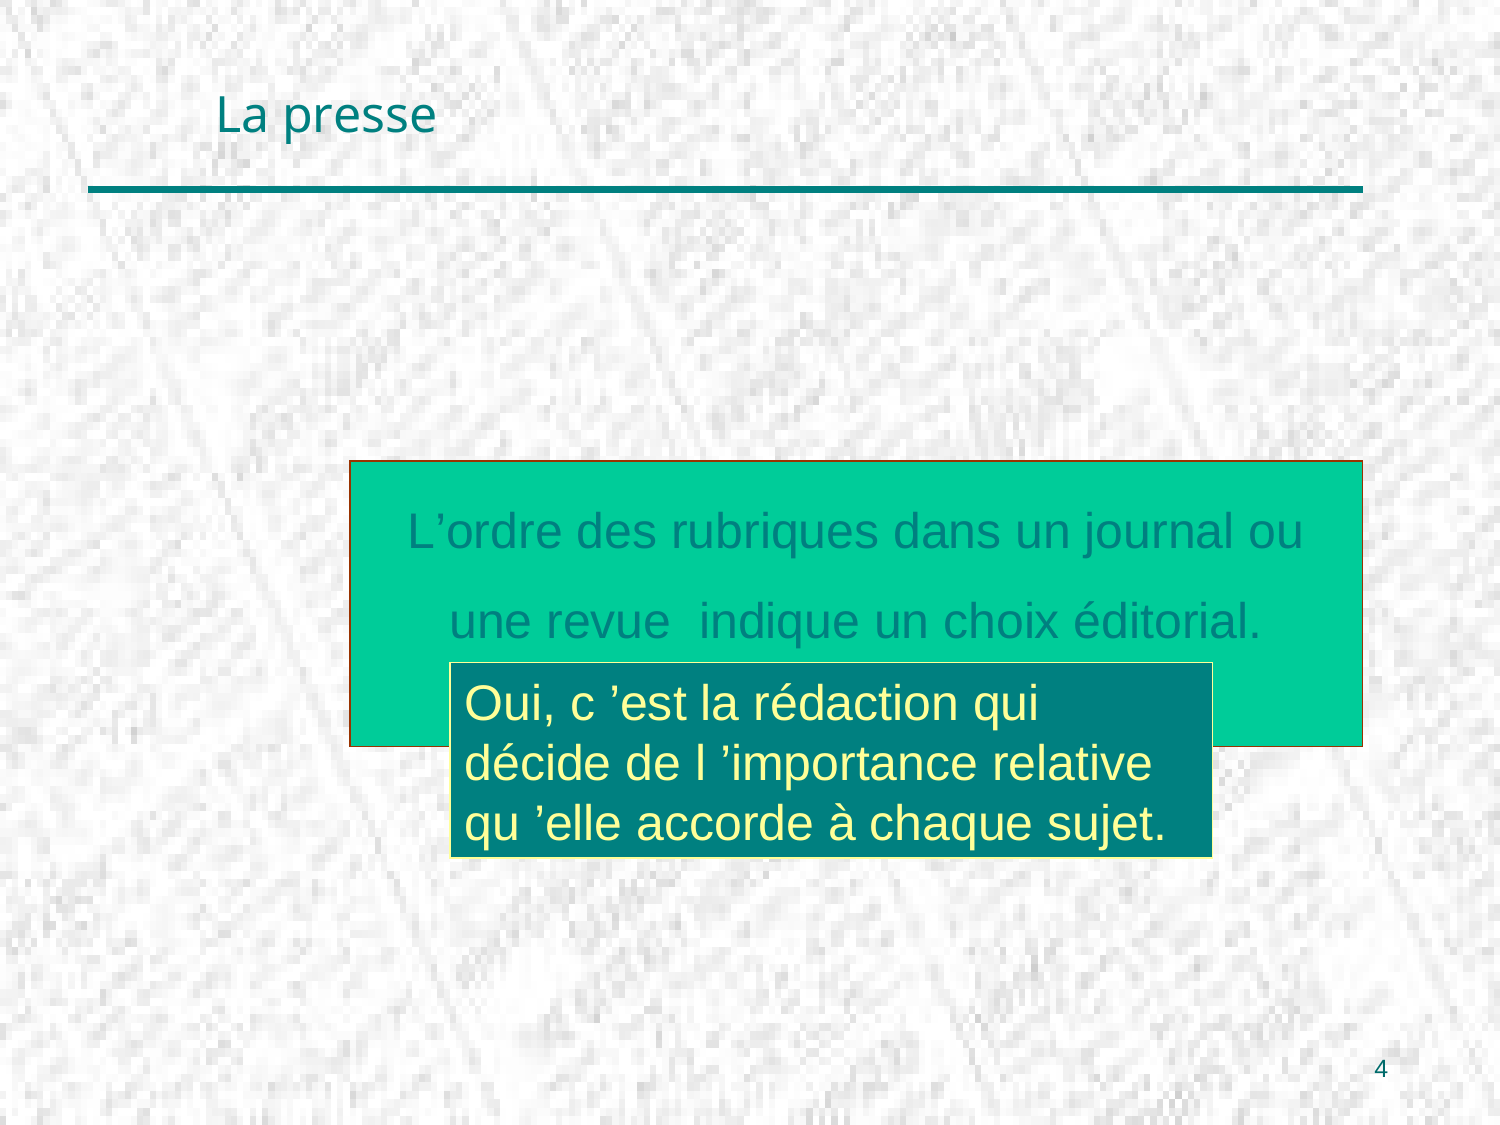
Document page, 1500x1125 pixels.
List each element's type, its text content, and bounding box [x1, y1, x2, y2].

text_box Oui, c ’est la rédaction qui décide de l ’importance relative qu ’elle accorde à chaque sujet. [450, 662, 1213, 858]
text_box L’ordre des rubriques dans un journal ou une revue indique un choix éditorial. Vrai / Faux ? [349, 460, 1363, 747]
text_box La presse [200, 74, 454, 151]
picture [0, 0, 1500, 1125]
